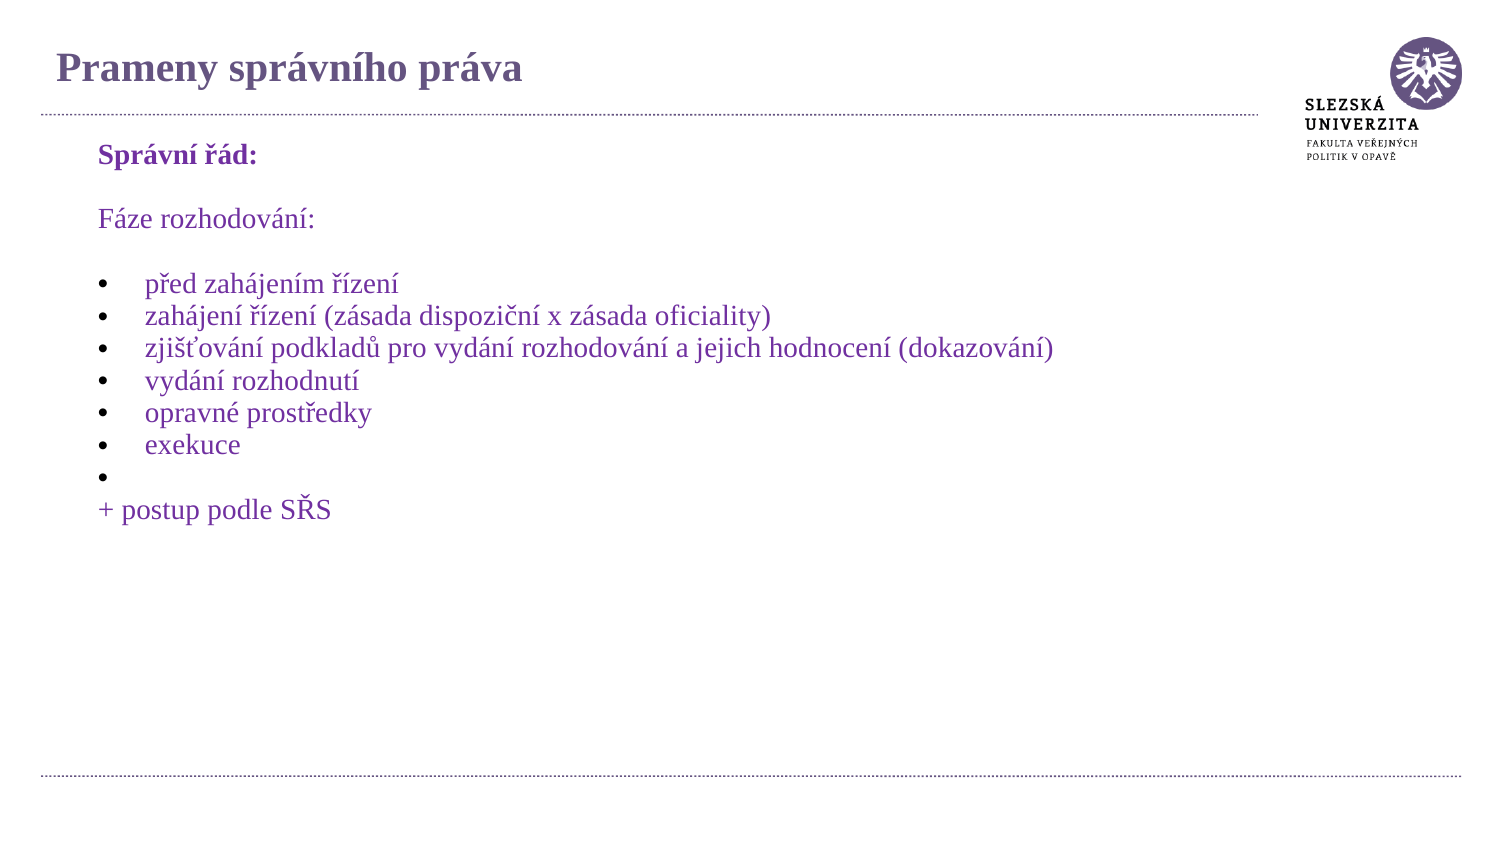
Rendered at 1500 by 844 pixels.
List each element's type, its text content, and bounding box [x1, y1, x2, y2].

text_box Správní řád: Fáze rozhodování: před zahájením řízení zahájení řízení (zásada dispoziční x zásada oficiality) zjišťování podkladů pro vydání rozhodování a jejich hodnocení (dokazování) vydání rozhodnutí opravné prostředky exekuce + postup podle SŘS [82, 130, 1307, 812]
title Prameny správního práva [41, 32, 786, 116]
